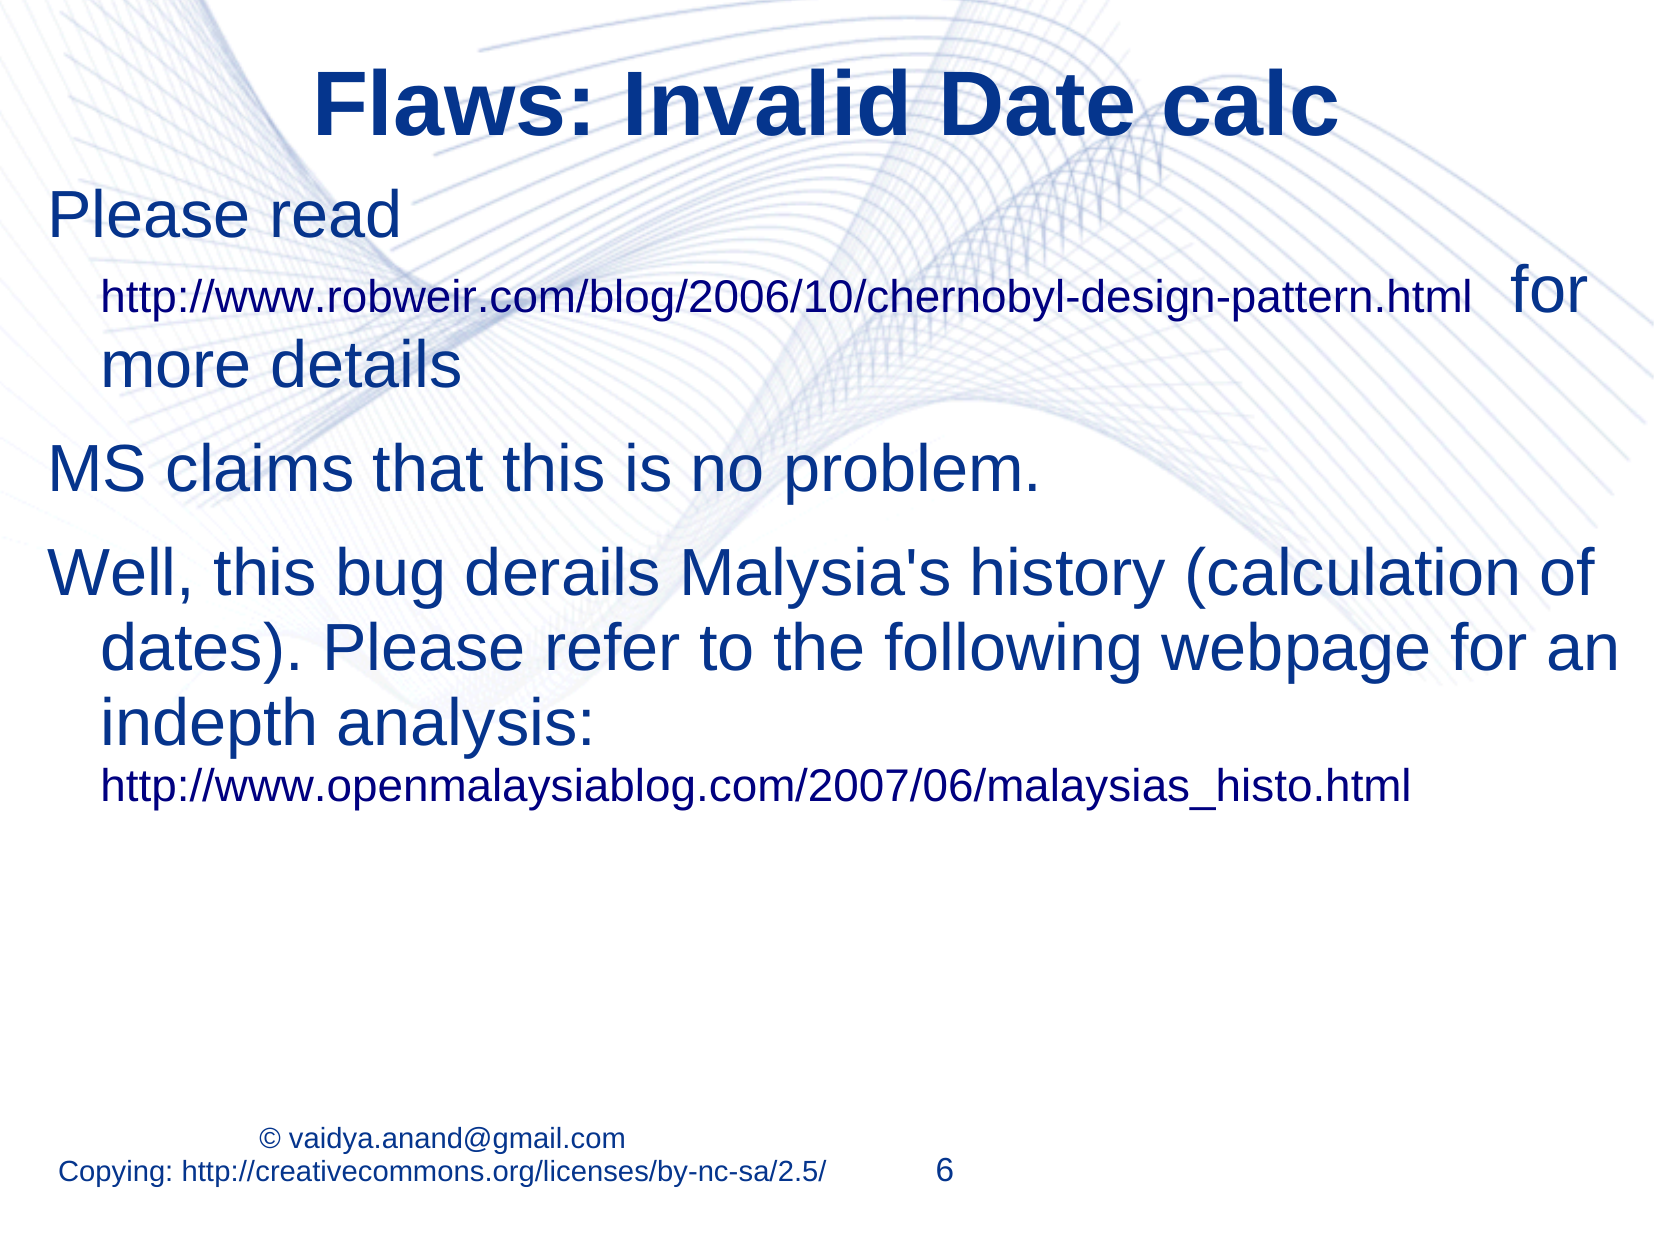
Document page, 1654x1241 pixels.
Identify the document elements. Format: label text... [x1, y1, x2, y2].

list Please read http://www.robweir.com/blog/2006/10/chernobyl-design-pattern.html for more details MS claims that this is no problem. Well, this bug derails Malysia's history (calculation of dates). Please refer to the following webpage for an indepth analysis: http://www.openmalaysiablog.com/2007/06/malaysias_histo.html [29, 177, 1625, 1108]
title Flaws: Invalid Date calc [29, 36, 1625, 170]
picture [0, 0, 1654, 1241]
